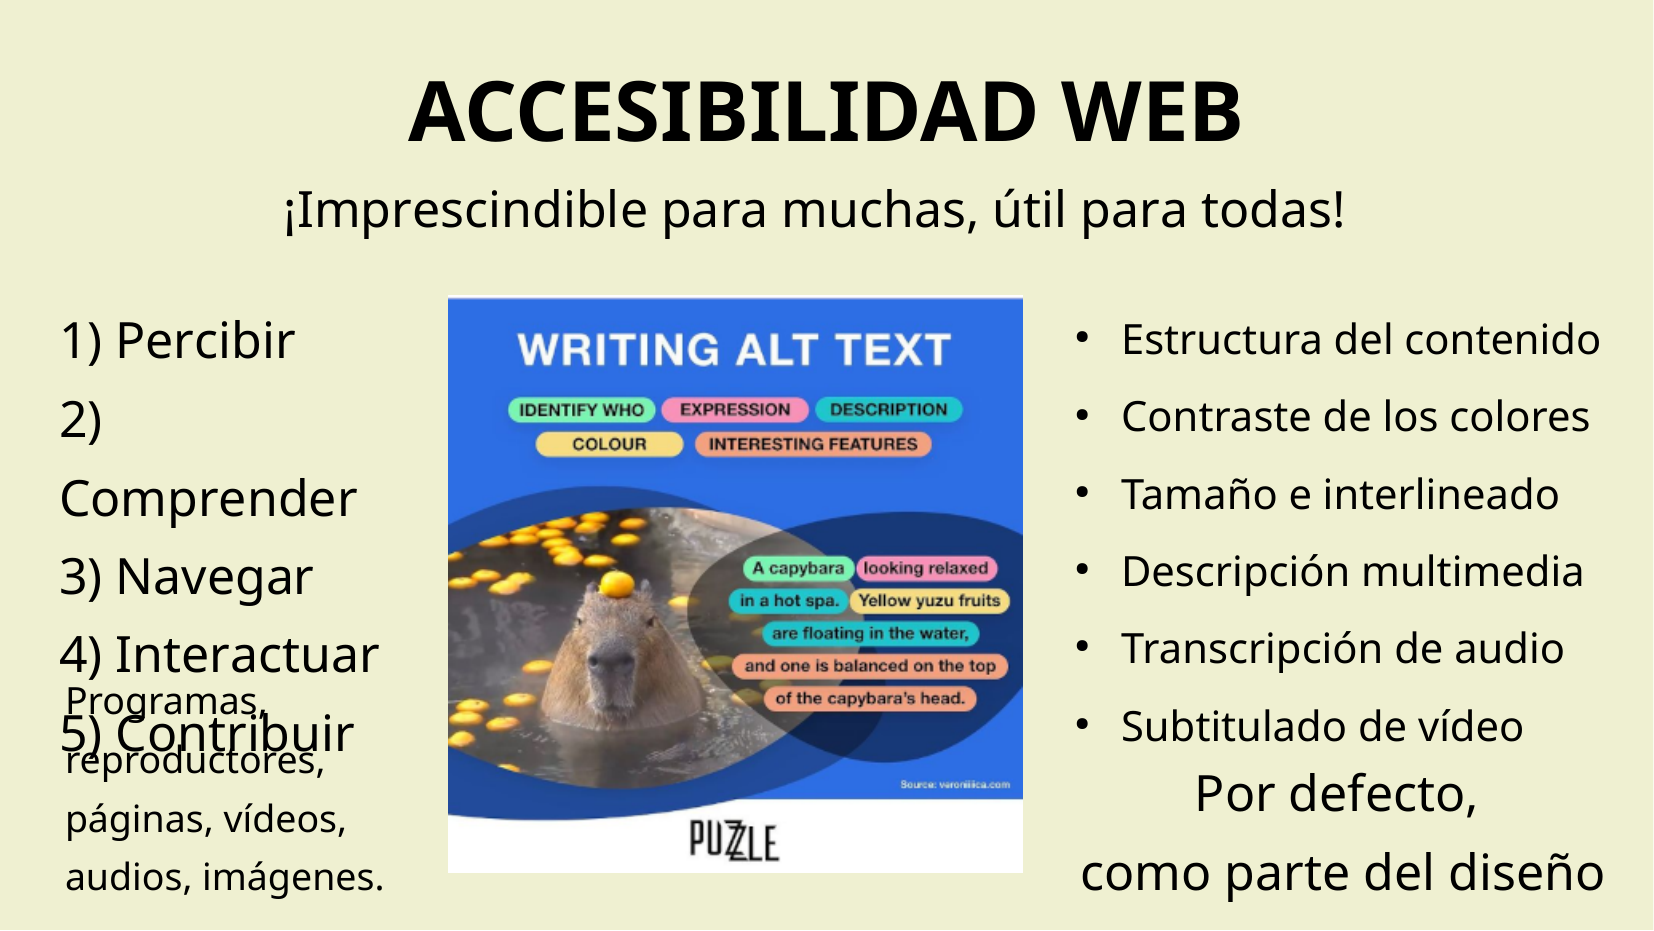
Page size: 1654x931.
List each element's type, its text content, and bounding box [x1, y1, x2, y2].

title Accesibilidad web [82, 31, 1571, 187]
text_box 1) Percibir 2) Comprender 3) Navegar 4) Interactuar 5) Contribuir [59, 295, 396, 596]
picture [448, 295, 1023, 873]
text_box Programas, reproductores, páginas, vídeos, audios, imágenes. [64, 667, 432, 904]
text_box Estructura del contenido Contraste de los colores Tamaño e interlineado Descripción multimedia Transcripción de audio Subtitulado de vídeo [1074, 301, 1607, 715]
text_box ¡Imprescindible para muchas, útil para todas! [283, 163, 1347, 225]
text_box Por defecto, como parte del diseño [1068, 747, 1619, 869]
